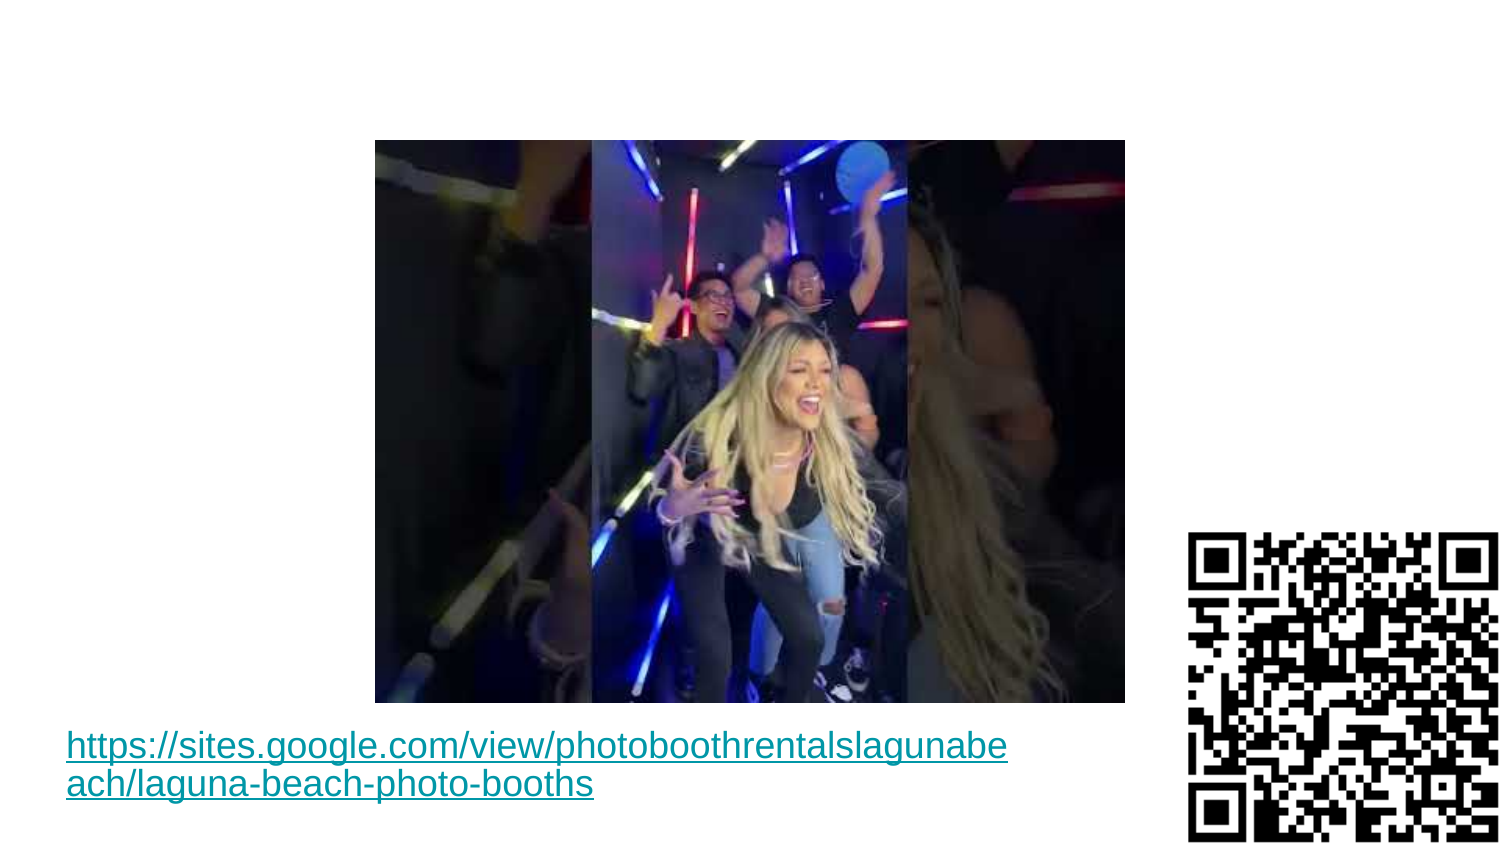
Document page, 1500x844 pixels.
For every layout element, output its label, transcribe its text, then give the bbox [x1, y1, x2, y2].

list https://sites.google.com/view/photoboothrentalslagunabeach/laguna-beach-photo-booths [51, 694, 1036, 794]
picture [375, 140, 1125, 704]
picture [1187, 531, 1500, 844]
